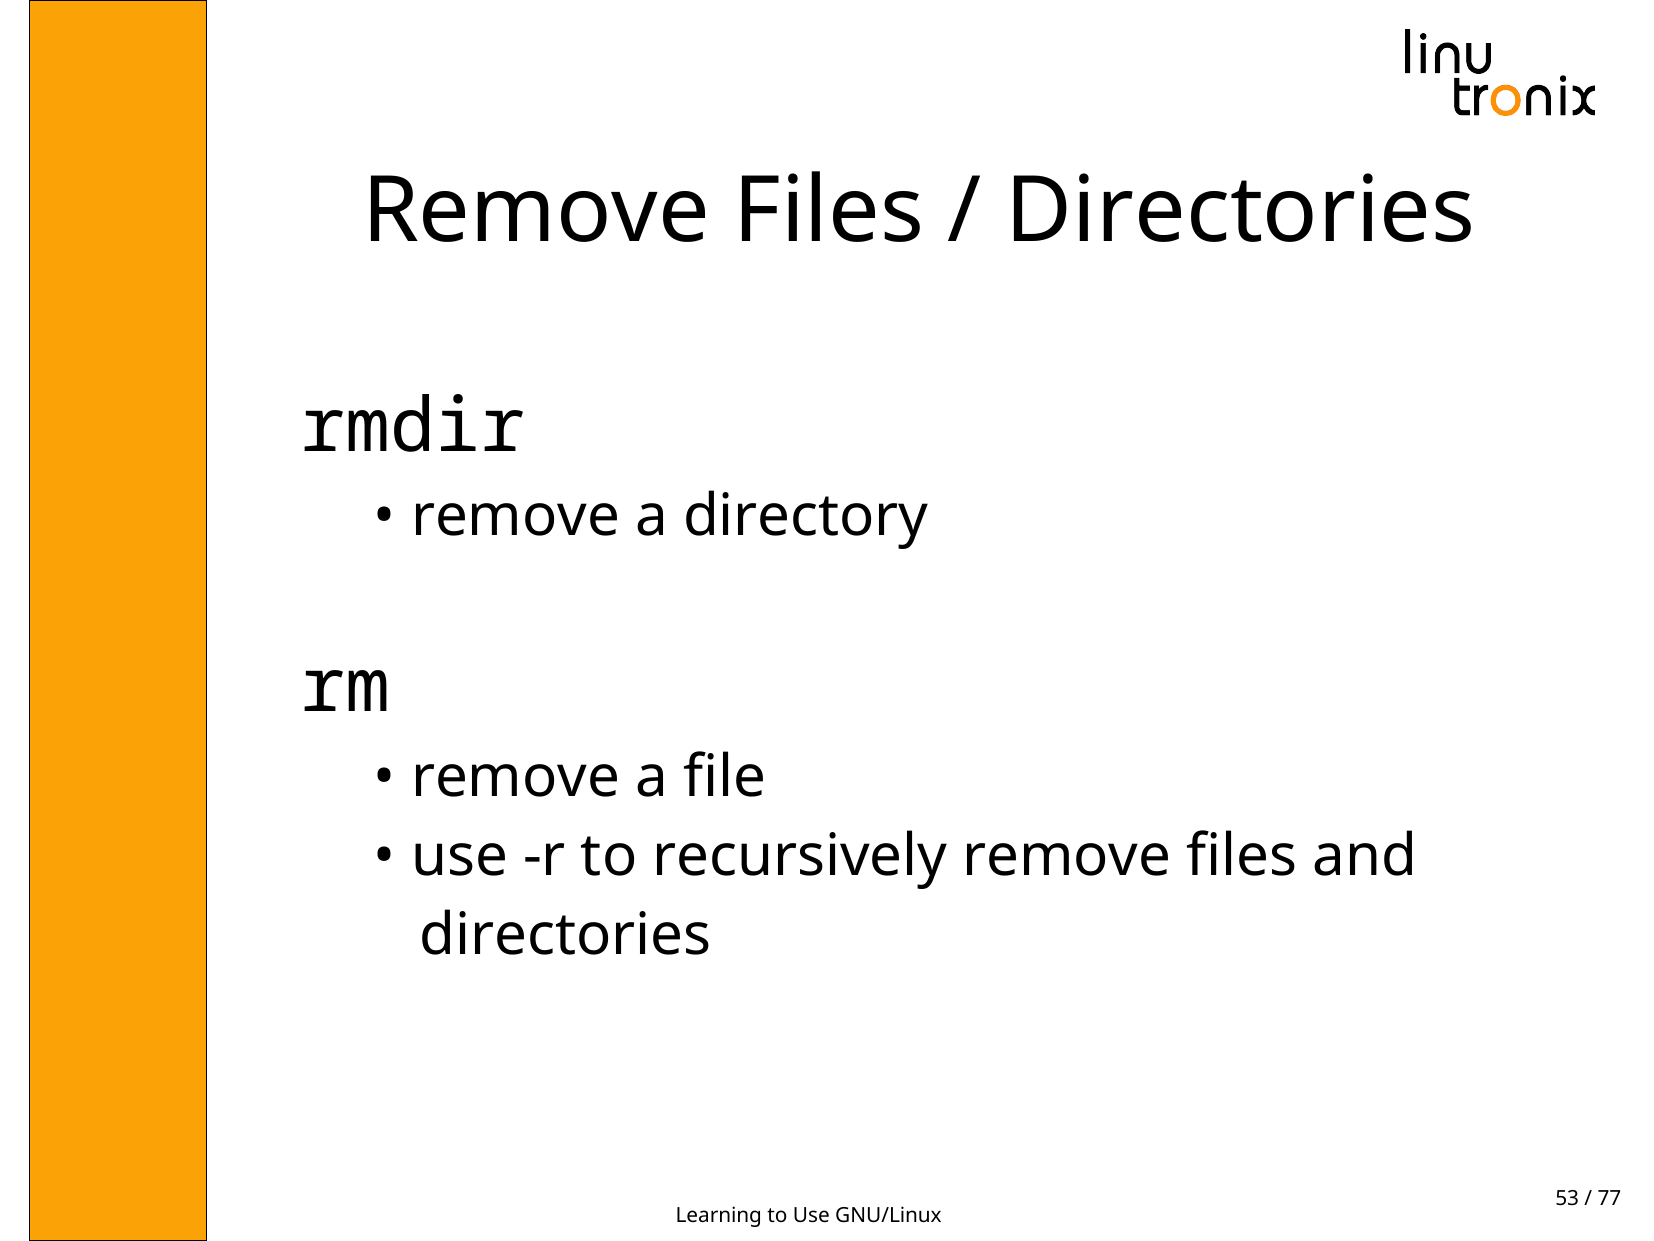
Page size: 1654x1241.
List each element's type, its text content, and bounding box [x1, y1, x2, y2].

text_box Remove Files / Directories [362, 143, 1554, 263]
picture [1405, 29, 1595, 116]
text_box rmdir • remove a directory rm • remove a file • use -r to recursively remove files and directories [300, 370, 1513, 885]
